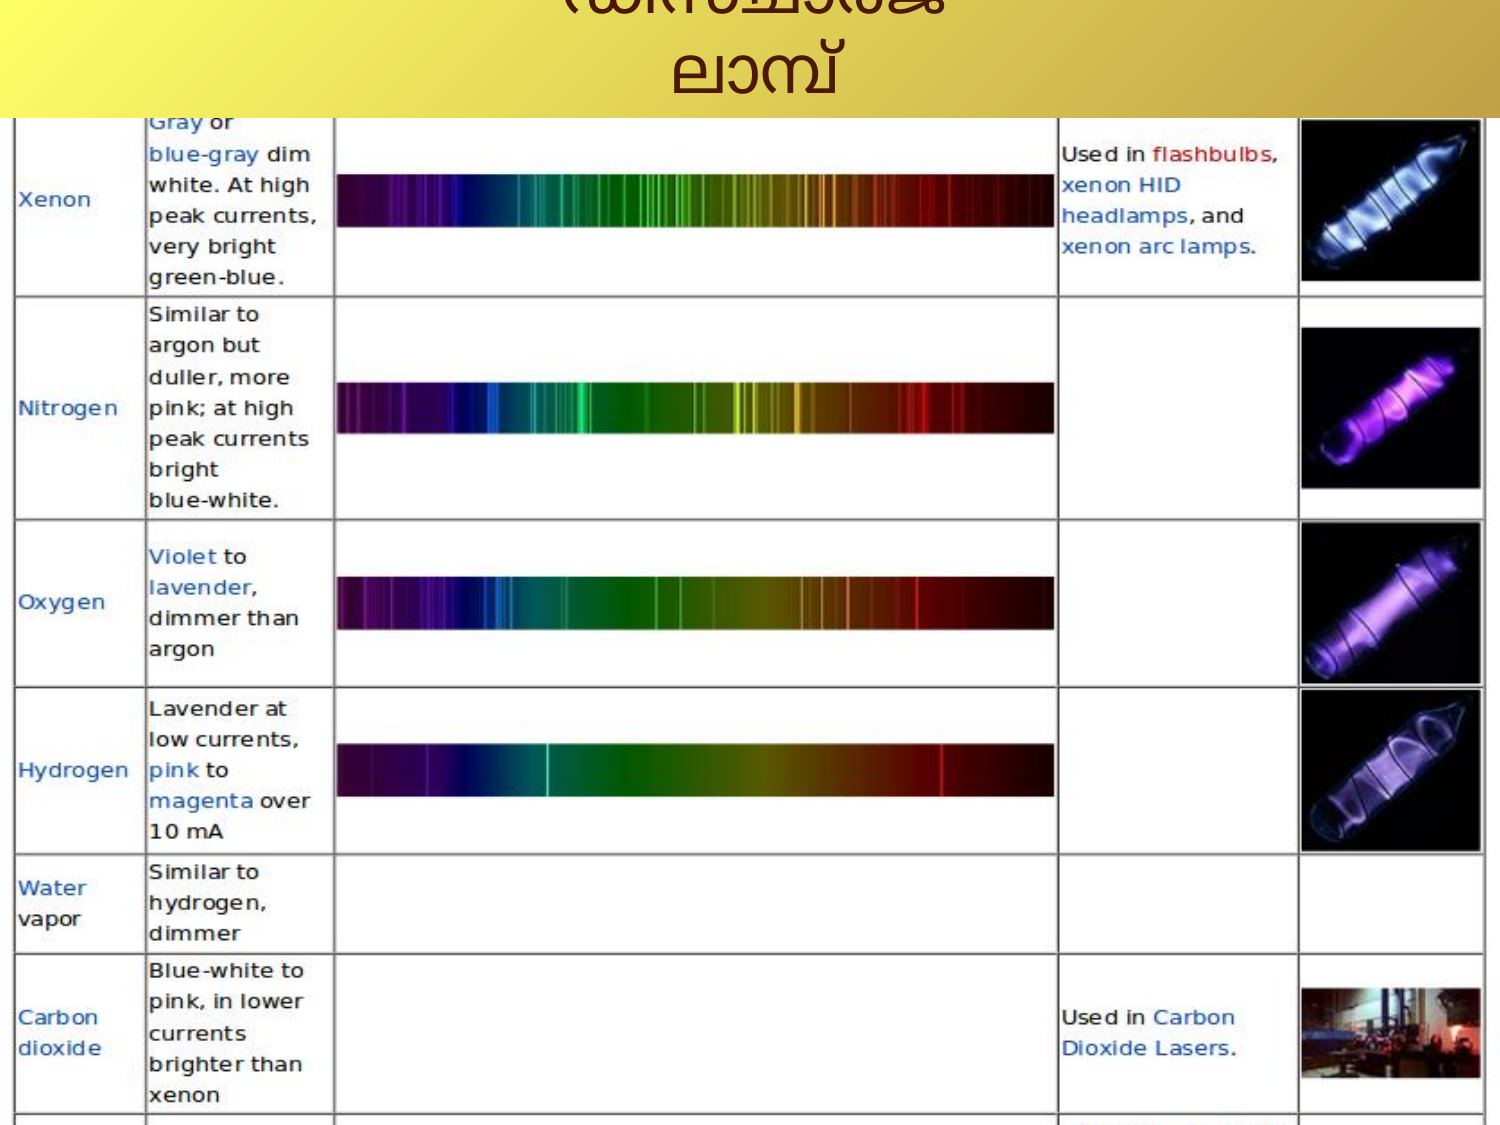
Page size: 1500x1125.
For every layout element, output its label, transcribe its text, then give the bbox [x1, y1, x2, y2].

picture [0, 118, 1500, 1125]
text_box ഡിസ്ചാര്‍ജ് ലാമ്പ് [463, 0, 1048, 185]
